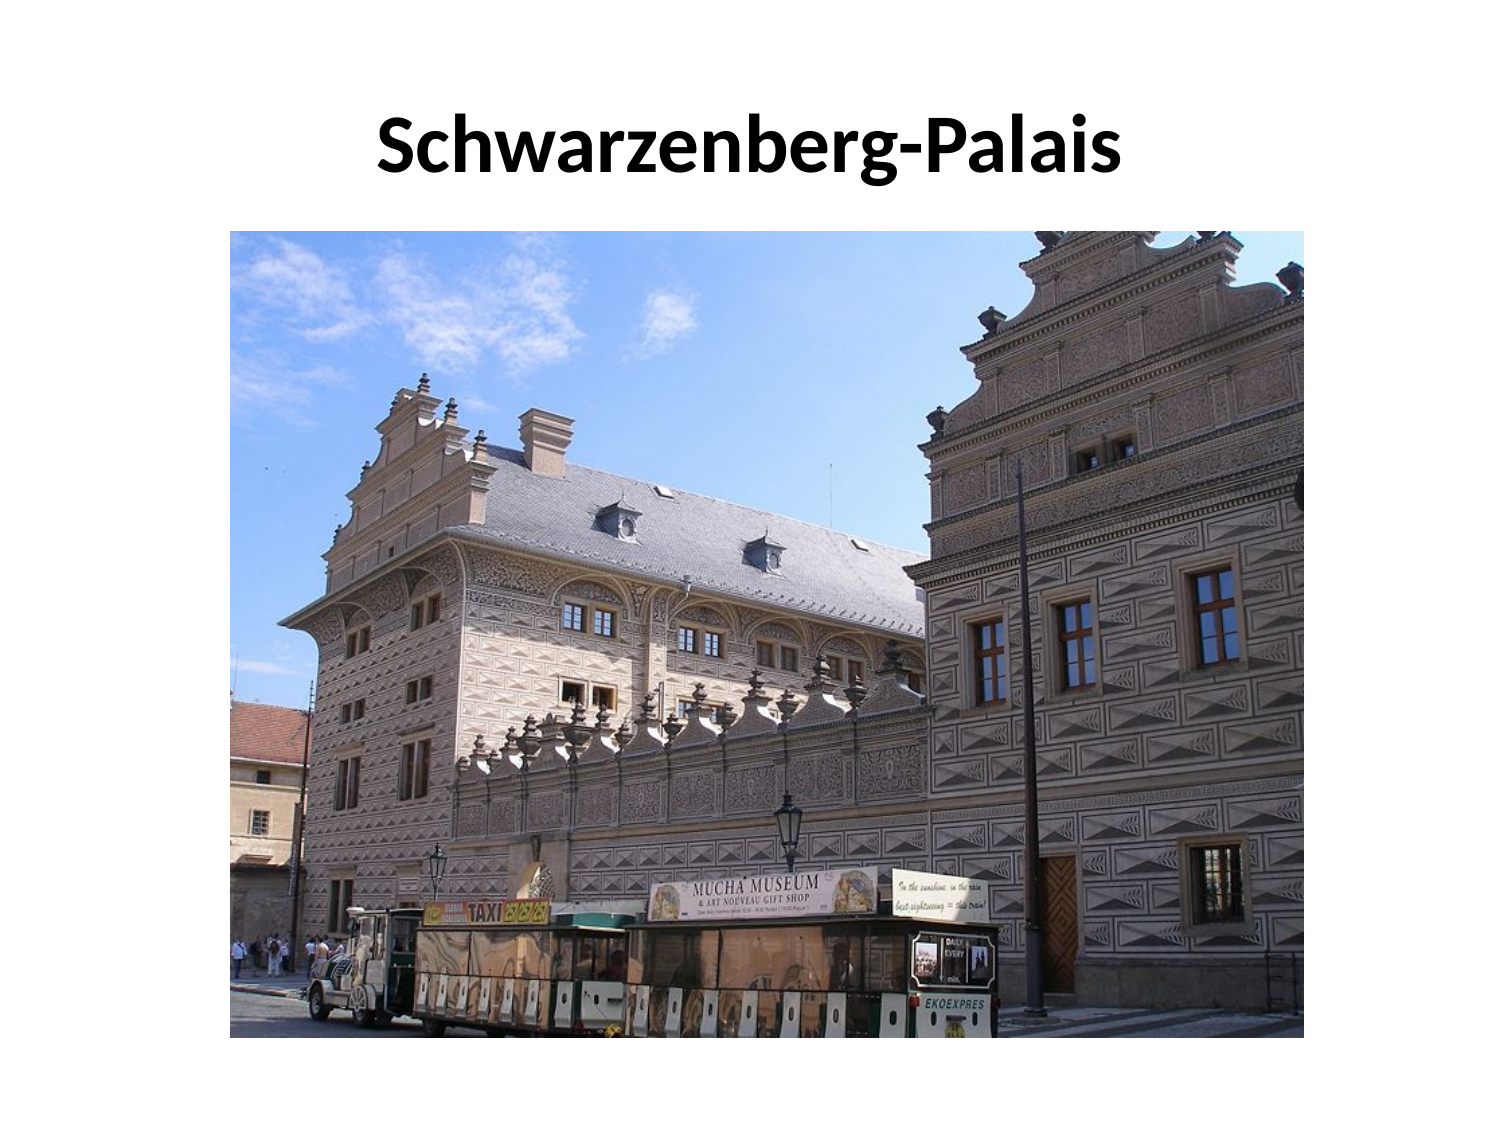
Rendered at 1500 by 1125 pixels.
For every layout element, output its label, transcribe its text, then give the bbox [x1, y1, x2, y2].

picture [230, 233, 1304, 1038]
title Schwarzenberg-Palais [75, 45, 1426, 233]
